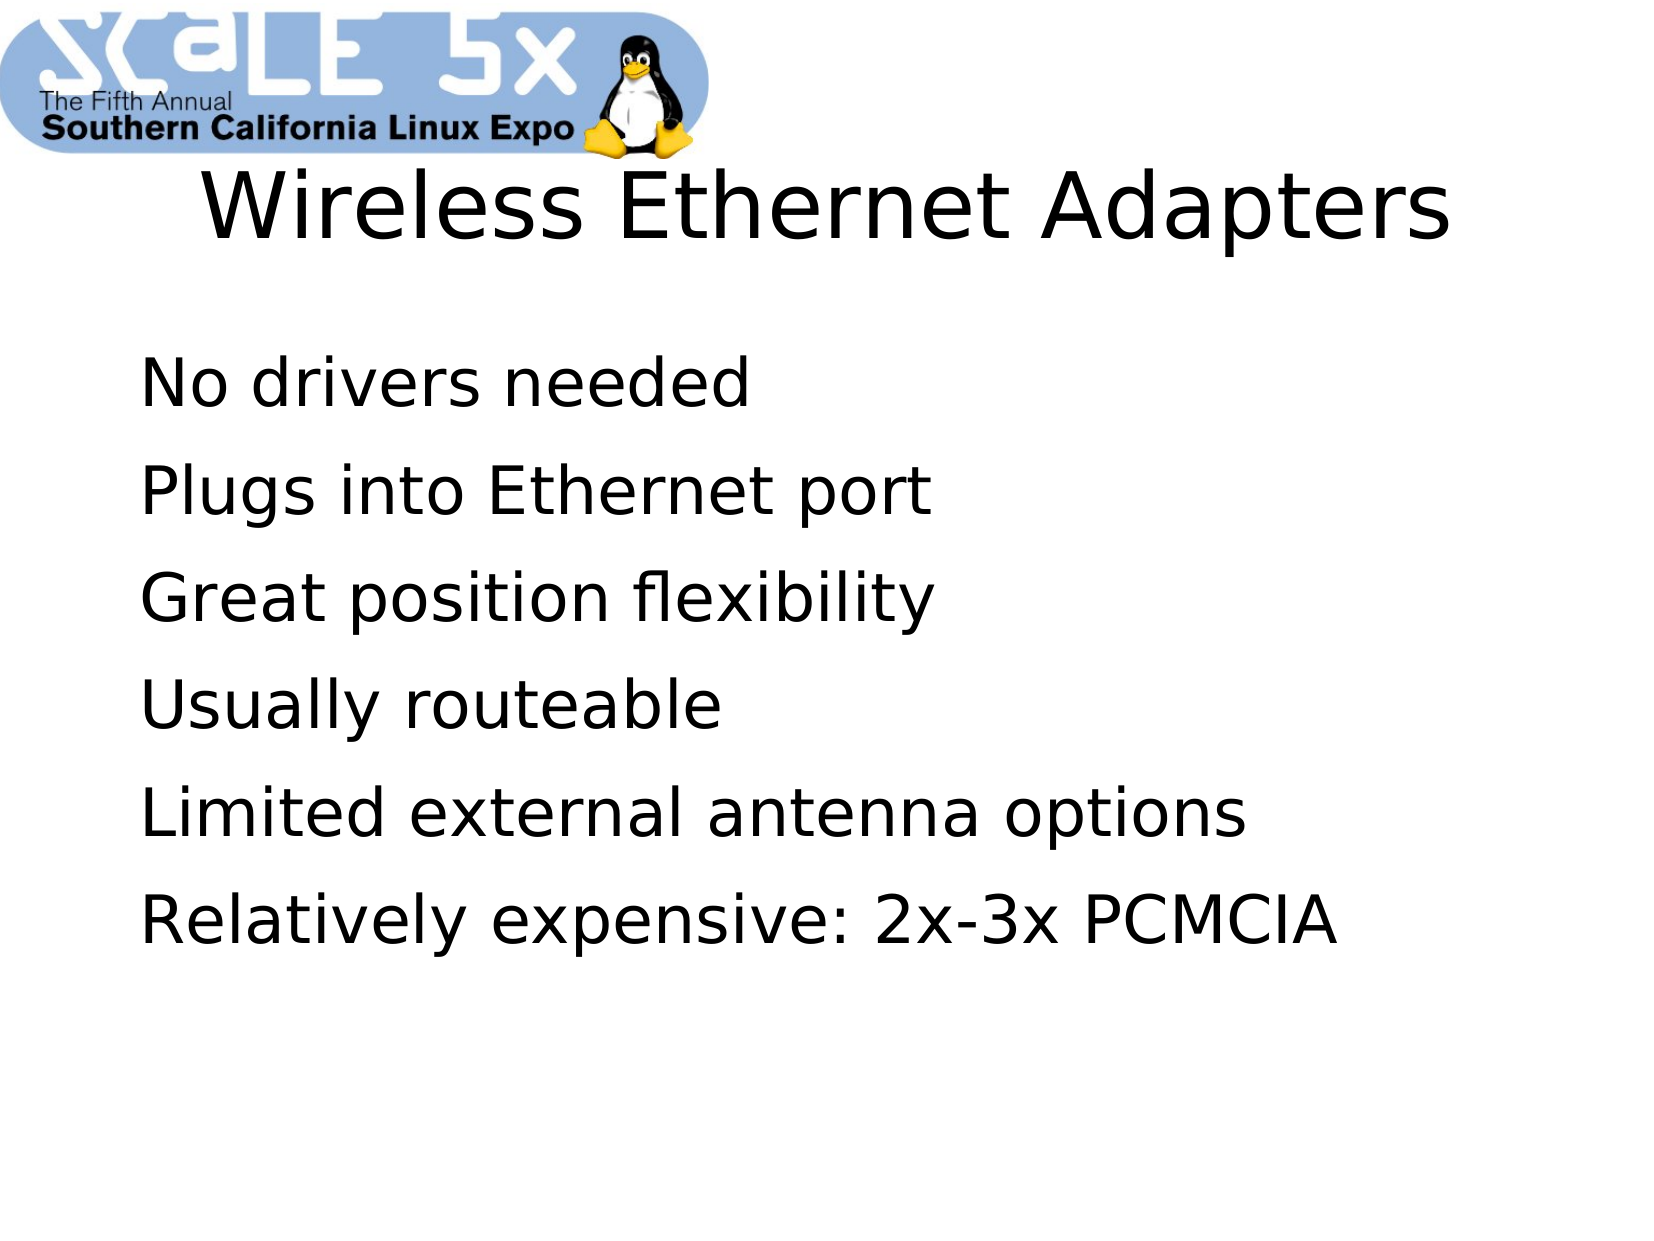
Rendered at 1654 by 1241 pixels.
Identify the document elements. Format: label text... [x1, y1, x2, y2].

list No drivers needed Plugs into Ethernet port Great position flexibility Usually routeable Limited external antenna options Relatively expensive: 2x-3x PCMCIA [121, 344, 1533, 1127]
title Wireless Ethernet Adapters [121, 102, 1533, 311]
picture [0, 3, 709, 159]
